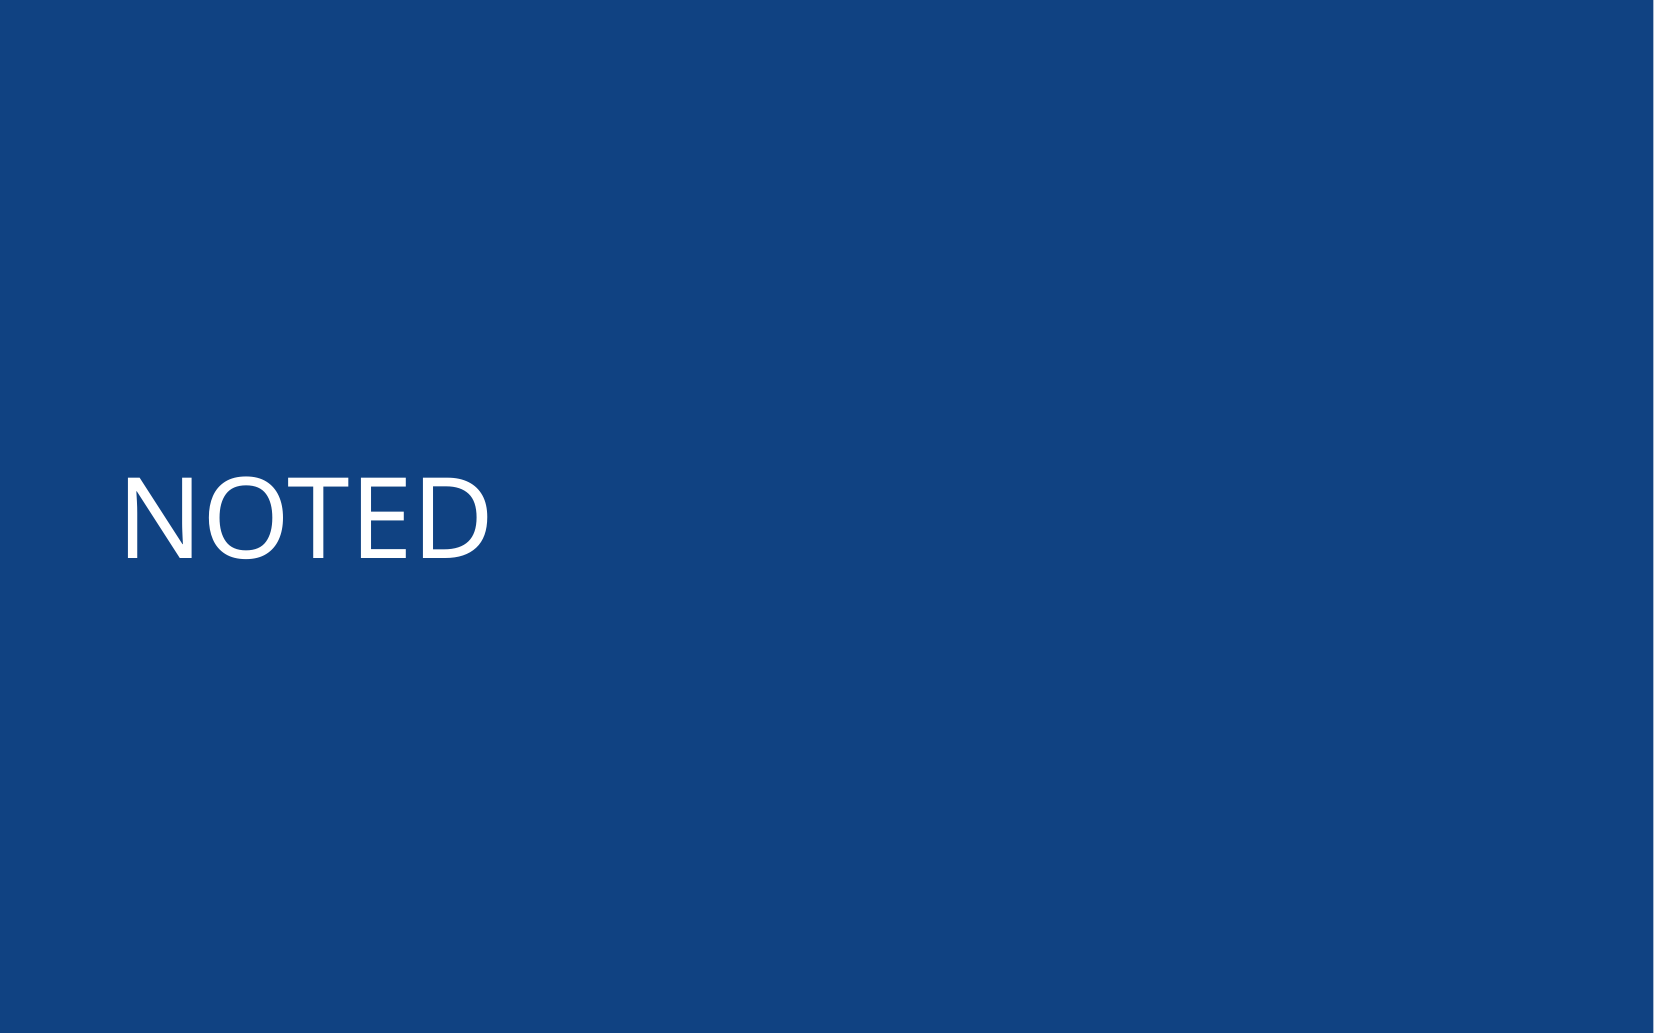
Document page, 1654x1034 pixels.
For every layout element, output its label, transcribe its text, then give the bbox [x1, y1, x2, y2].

title NOTED [117, 279, 1633, 886]
